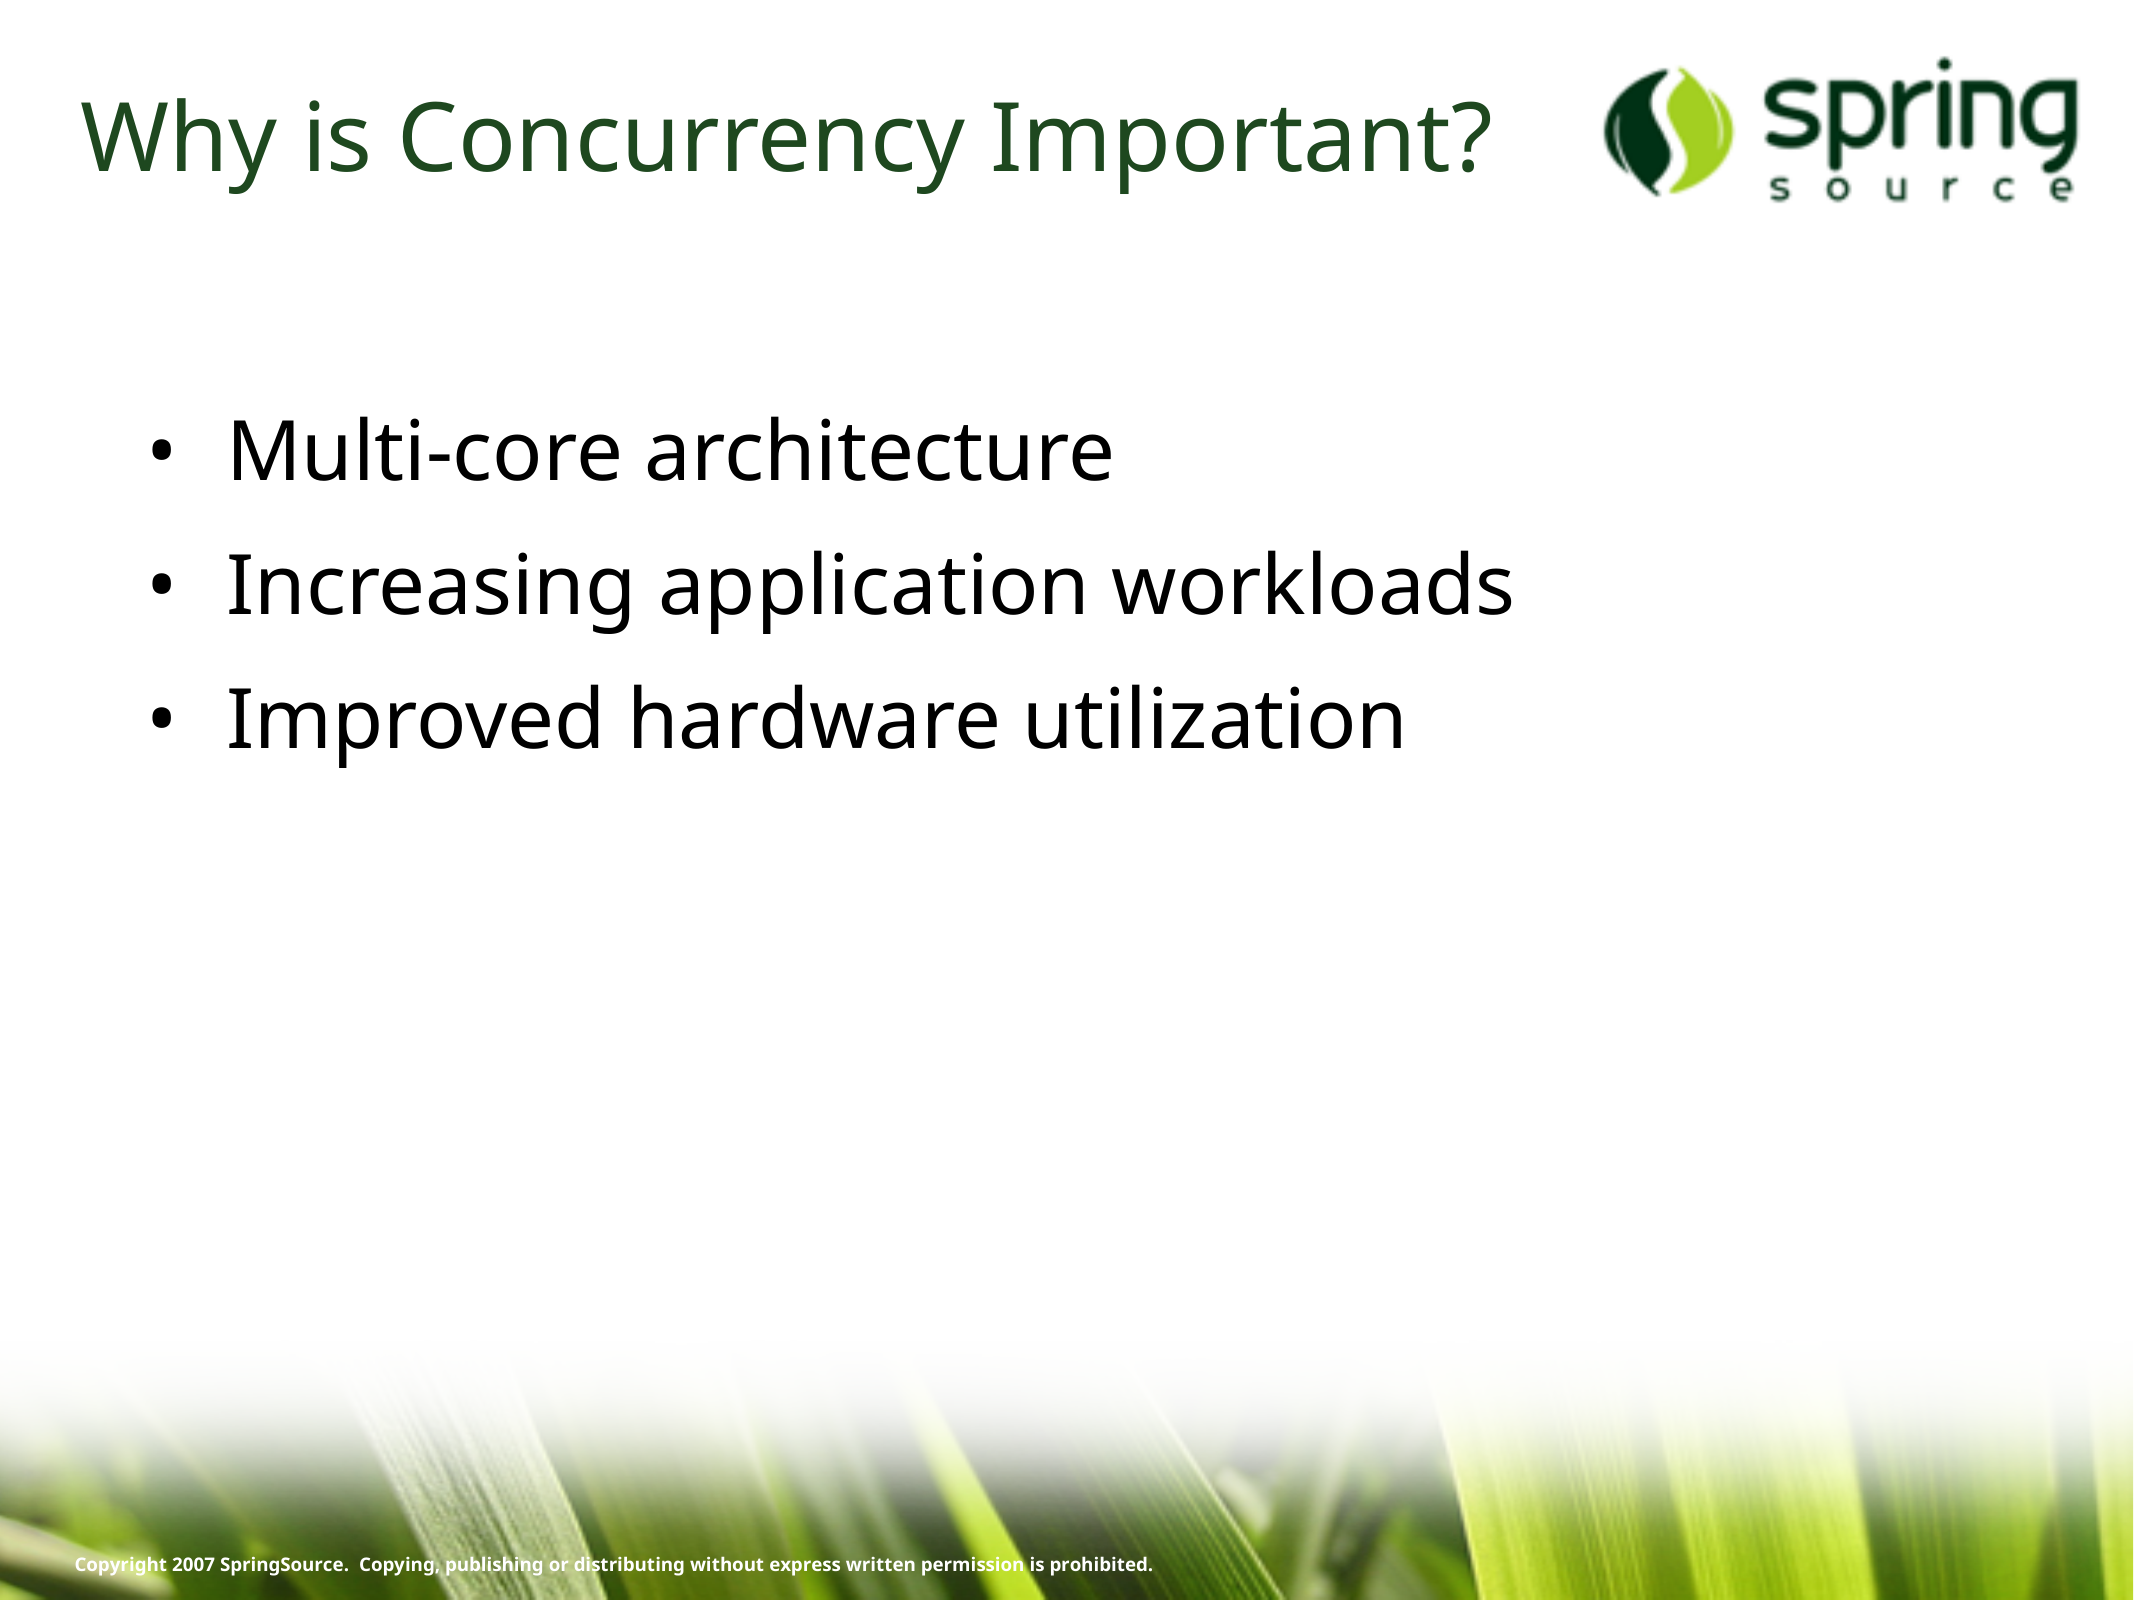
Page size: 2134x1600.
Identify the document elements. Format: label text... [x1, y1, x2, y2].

picture [1555, 46, 2134, 224]
title Why is Concurrency Important? [80, 16, 1548, 253]
picture [0, 1340, 2134, 1600]
list Multi-core architecture Increasing application workloads Improved hardware utilization [146, 391, 1982, 1319]
